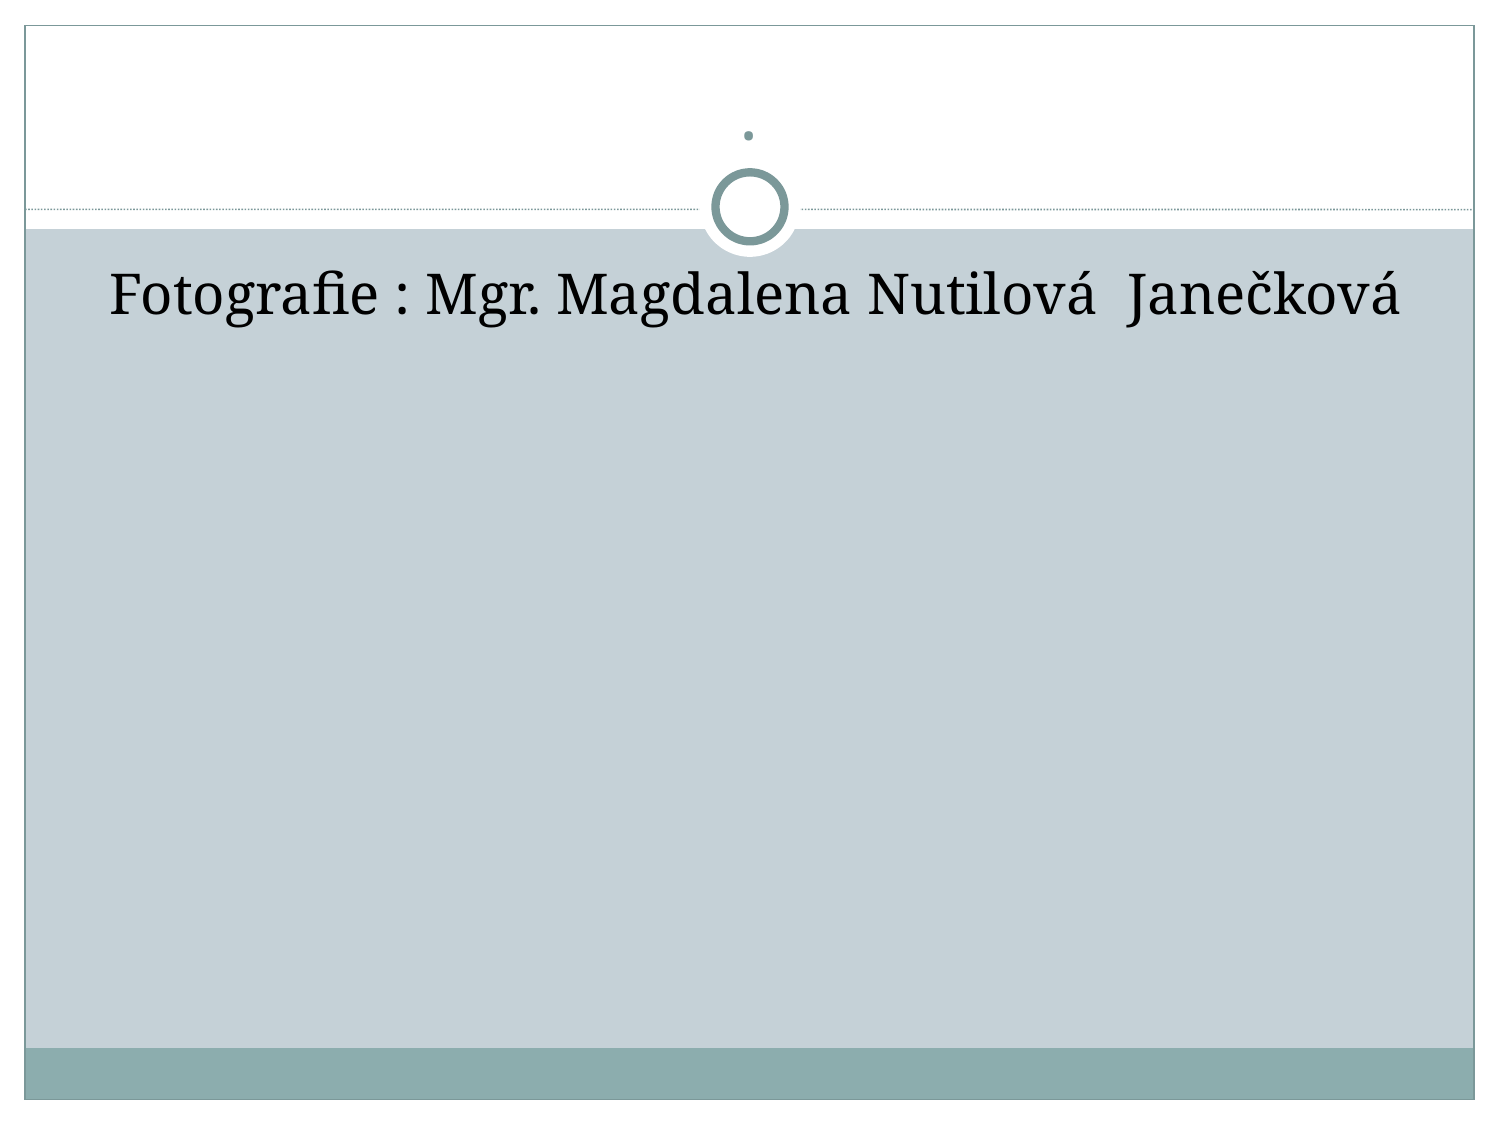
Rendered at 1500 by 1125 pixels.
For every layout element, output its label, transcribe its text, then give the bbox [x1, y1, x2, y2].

title . [49, 37, 1450, 162]
list Fotografie : Mgr. Magdalena Nutilová Janečková [49, 250, 1445, 1001]
